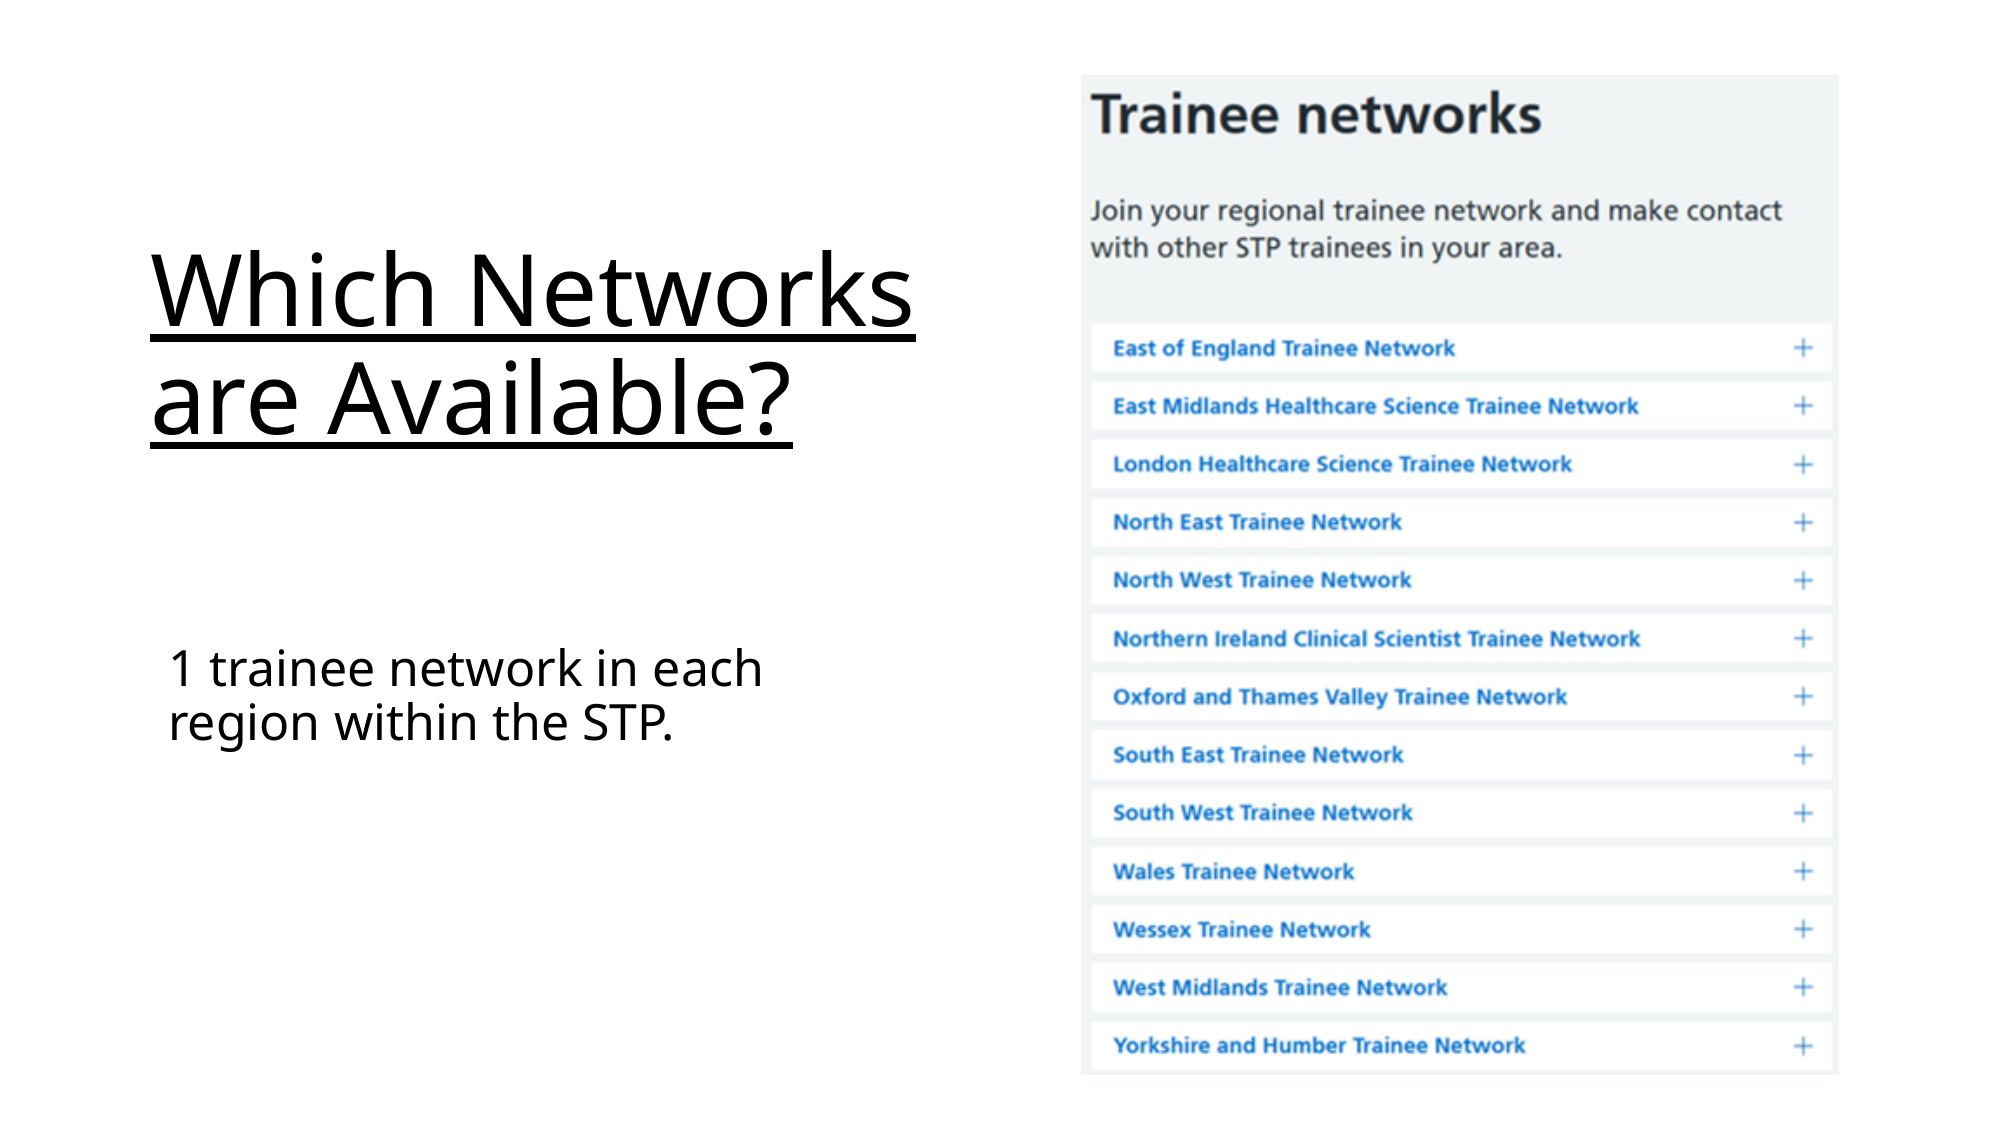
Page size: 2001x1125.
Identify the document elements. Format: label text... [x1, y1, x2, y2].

title Which Networks are Available? [135, 151, 983, 584]
text_box 1 trainee network in each region within the STP. [153, 635, 919, 865]
picture [1081, 76, 1839, 1075]
